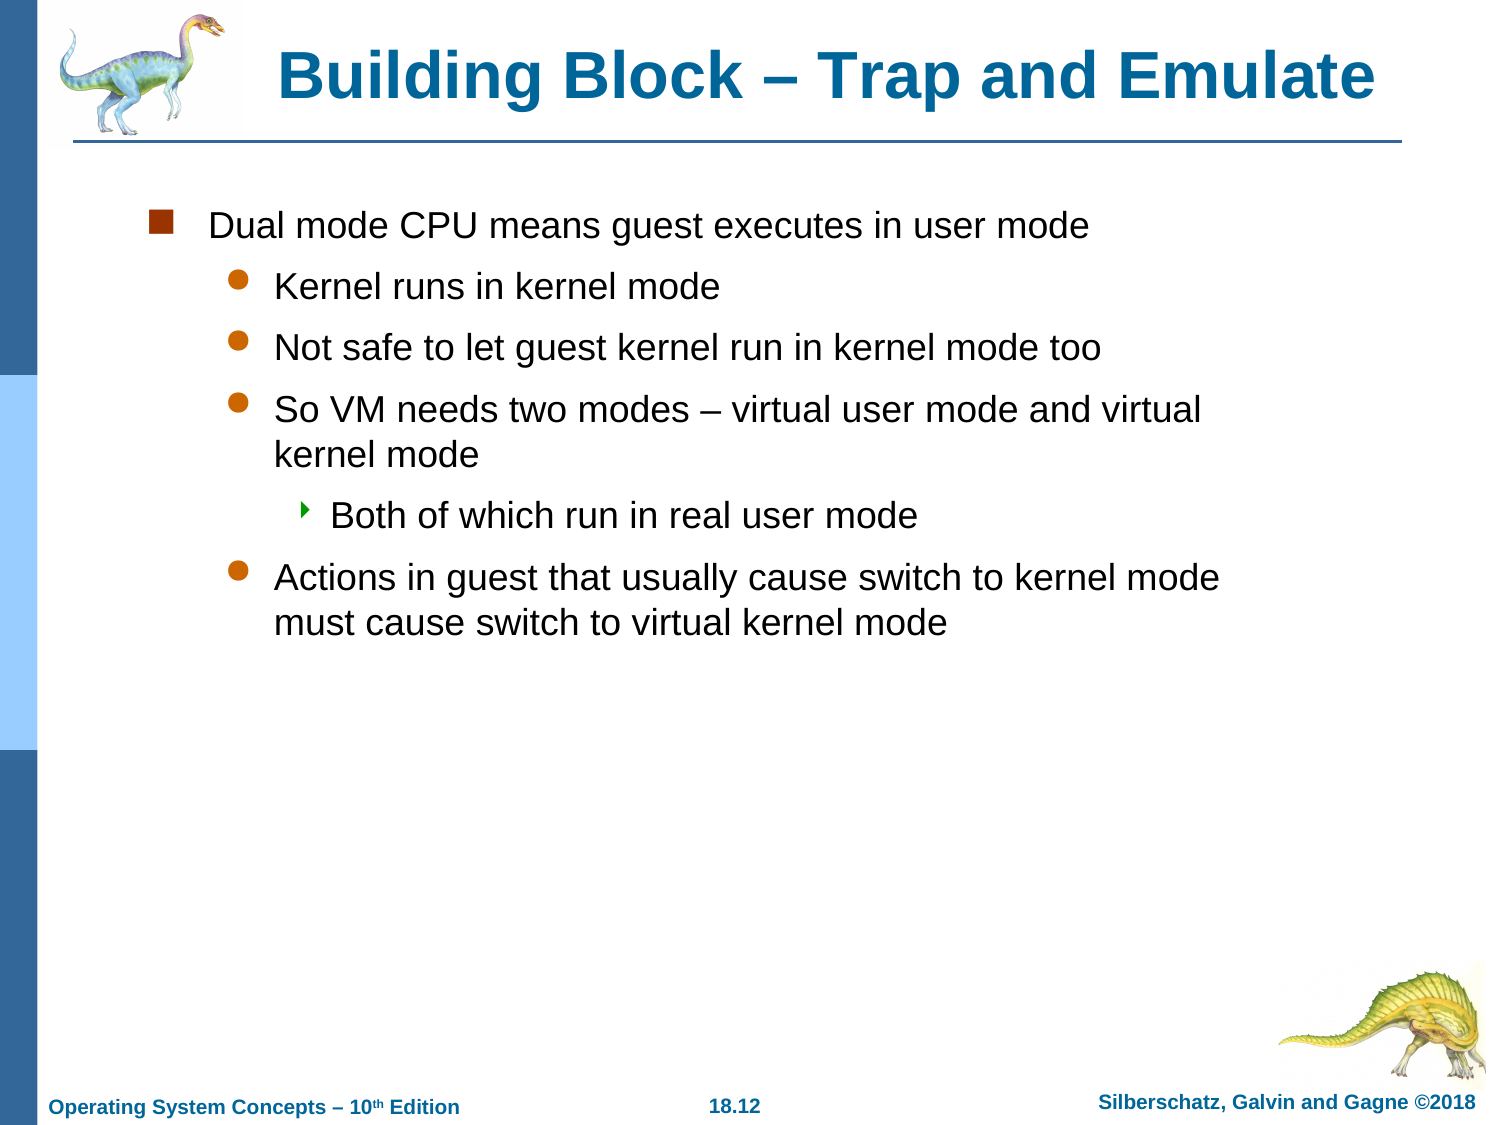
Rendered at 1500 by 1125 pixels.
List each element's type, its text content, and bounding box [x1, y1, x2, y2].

picture [1415, 1094, 1423, 1099]
list Dual mode CPU means guest executes in user mode Kernel runs in kernel mode Not safe to let guest kernel run in kernel mode too So VM needs two modes – virtual user mode and virtual kernel mode Both of which run in real user mode Actions in guest that usually cause switch to kernel mode must cause switch to virtual kernel mode [136, 193, 1304, 937]
picture [1275, 959, 1486, 1090]
title Building Block – Trap and Emulate [179, 24, 1476, 120]
picture [46, 0, 243, 149]
